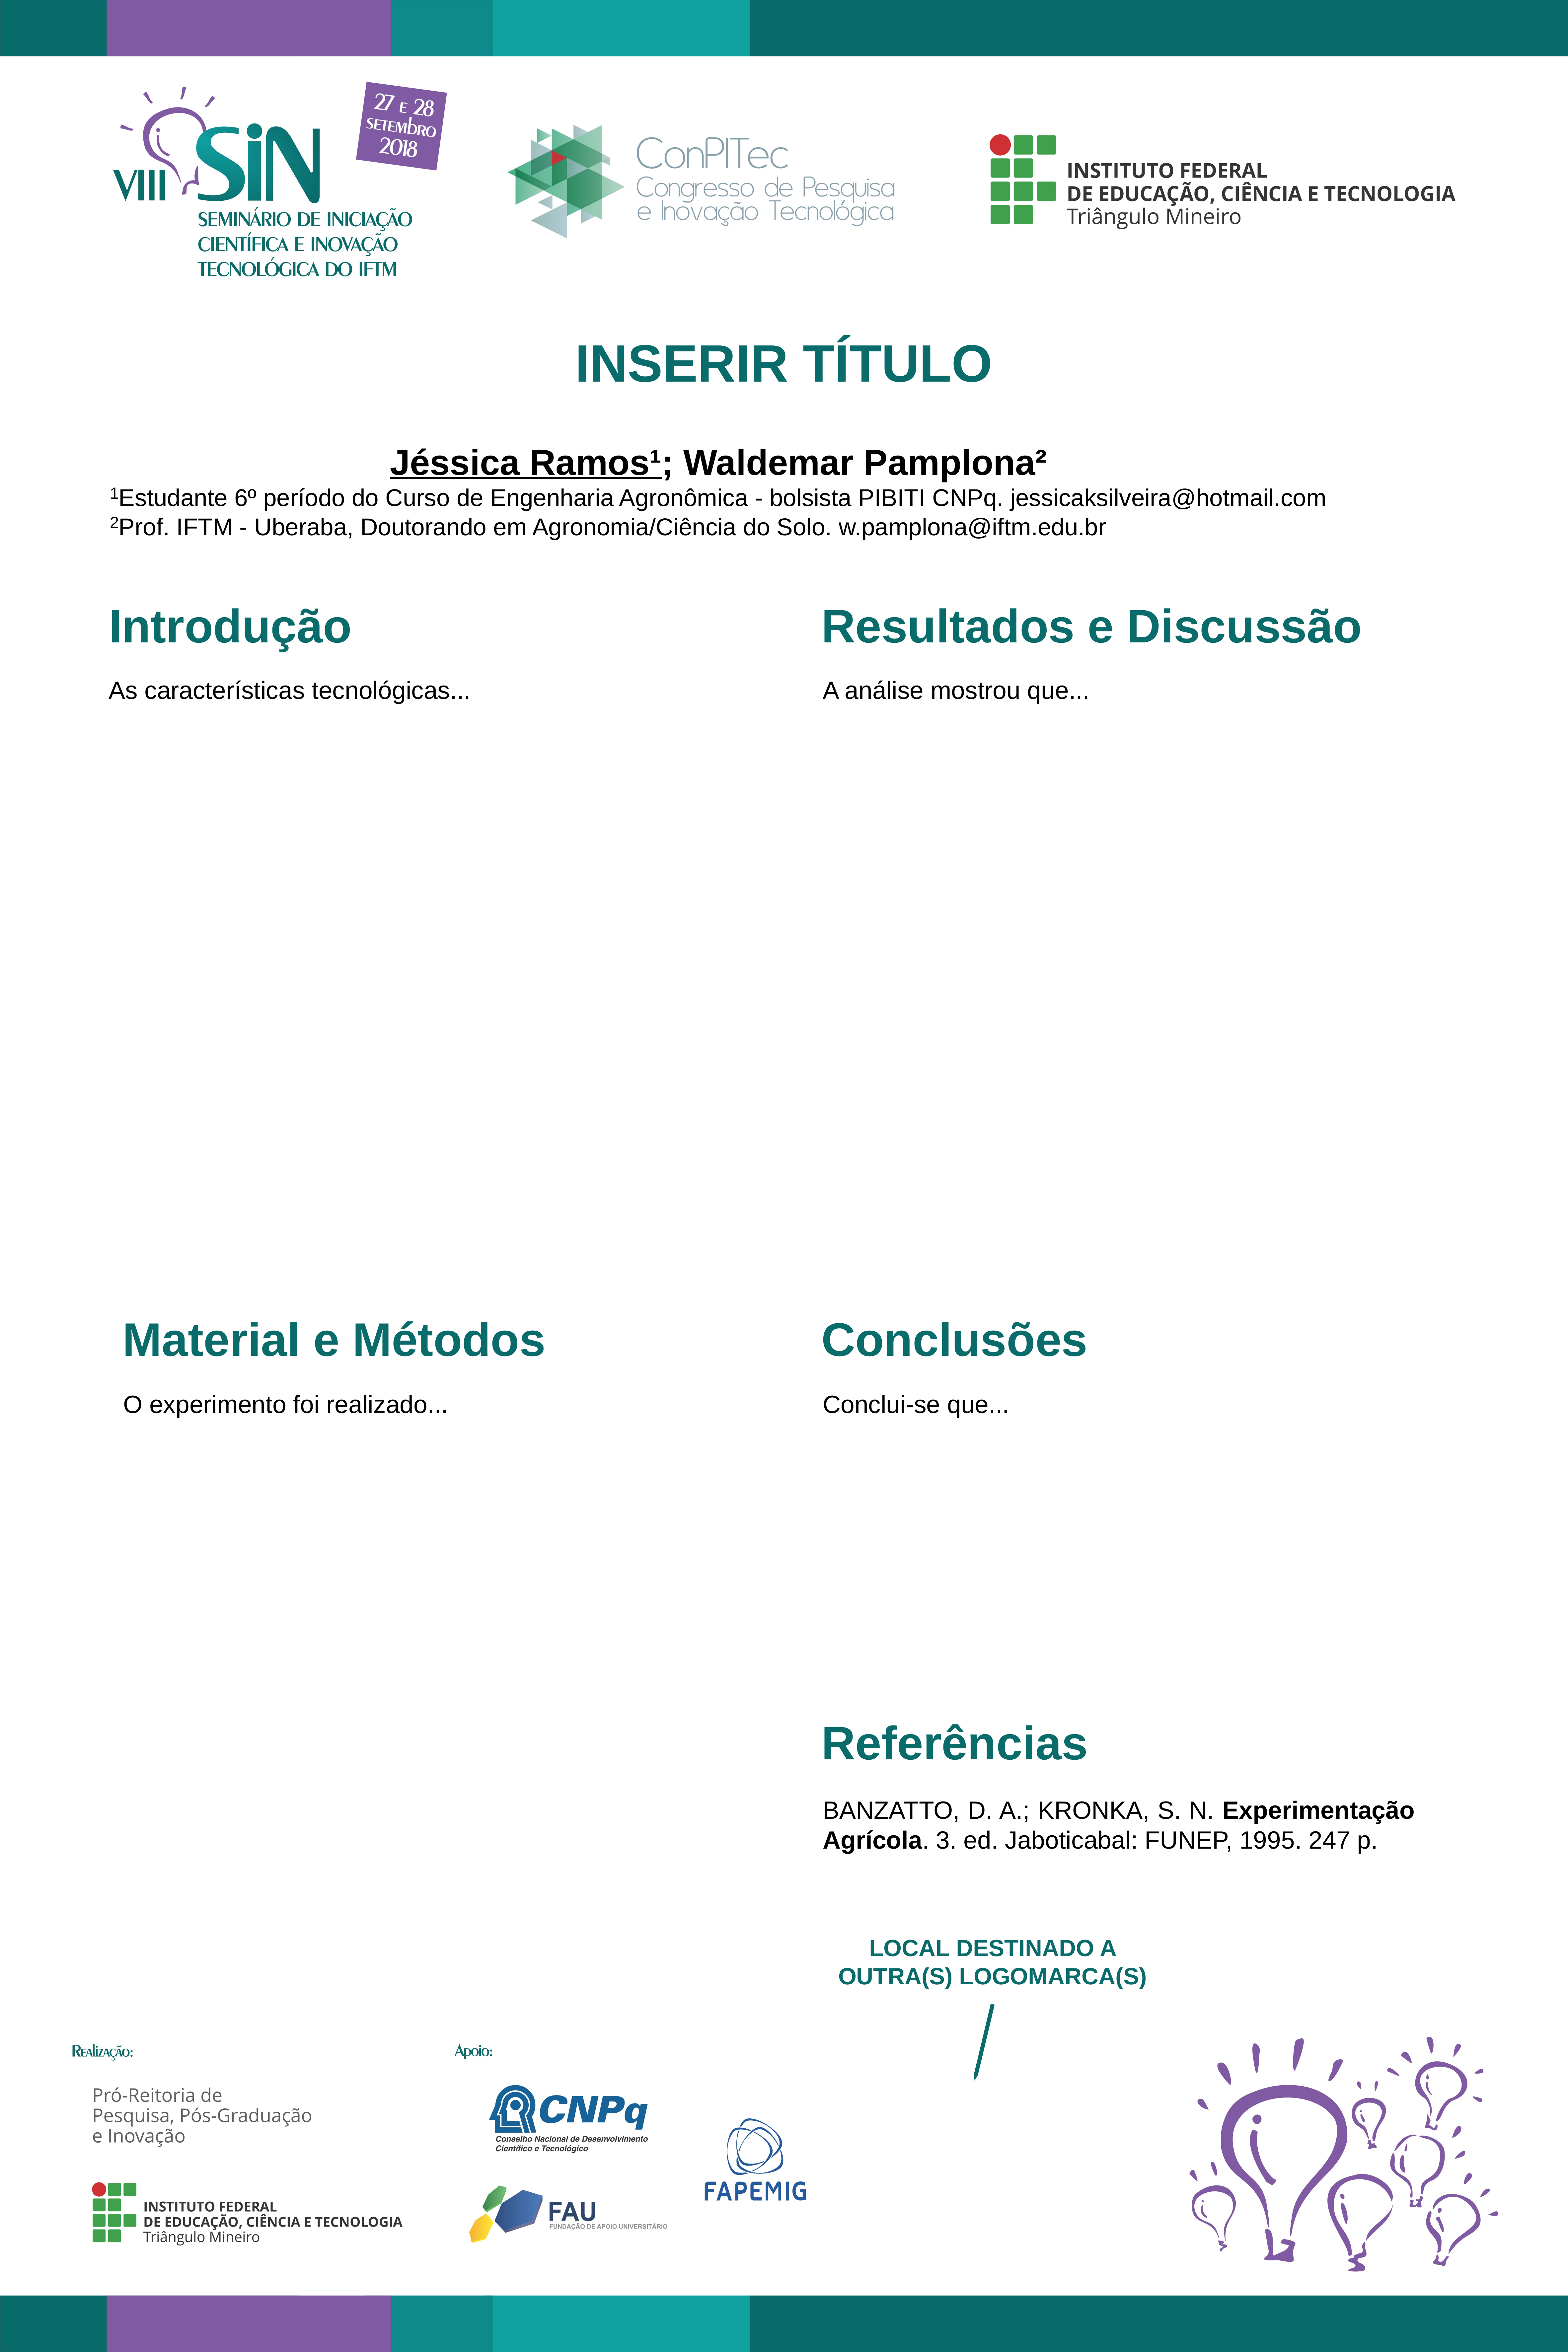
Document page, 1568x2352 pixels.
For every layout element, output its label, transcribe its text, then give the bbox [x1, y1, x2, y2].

picture [0, 0, 1568, 287]
text_box Material e Métodos [99, 1297, 574, 1378]
text_box Introdução [84, 584, 377, 665]
text_box A análise mostrou que... [818, 672, 1460, 706]
text_box Conclui-se que... [818, 1386, 1460, 1421]
picture [0, 2033, 1568, 2352]
text_box Resultados e Discussão [798, 584, 1392, 665]
text_box Conclusões [798, 1297, 1115, 1378]
text_box BANZATTO, D. A.; KRONKA, S. N. Experimentação Agrícola. 3. ed. Jaboticabal: FUNEP, 1995. 247 p. [818, 1792, 1460, 1856]
text_box As características tecnológicas... [104, 672, 746, 706]
text_box LOCAL DESTINADO A OUTRA(S) LOGOMARCA(S) [827, 1930, 1159, 1992]
text_box O experimento foi realizado... [118, 1386, 761, 1421]
text_box Jéssica Ramos¹; Waldemar Pamplona² 1Estudante 6º período do Curso de Engenharia Agronômica - bolsista PIBITI CNPq. jessicaksilveira@hotmail.com 2Prof. IFTM - Uberaba, Doutorando em Agronomia/Ciência do Solo. w.pamplona@iftm.edu.br [86, 427, 1482, 553]
text_box Referências [798, 1701, 1197, 1782]
text_box INSERIR TÍTULO [0, 317, 1568, 405]
